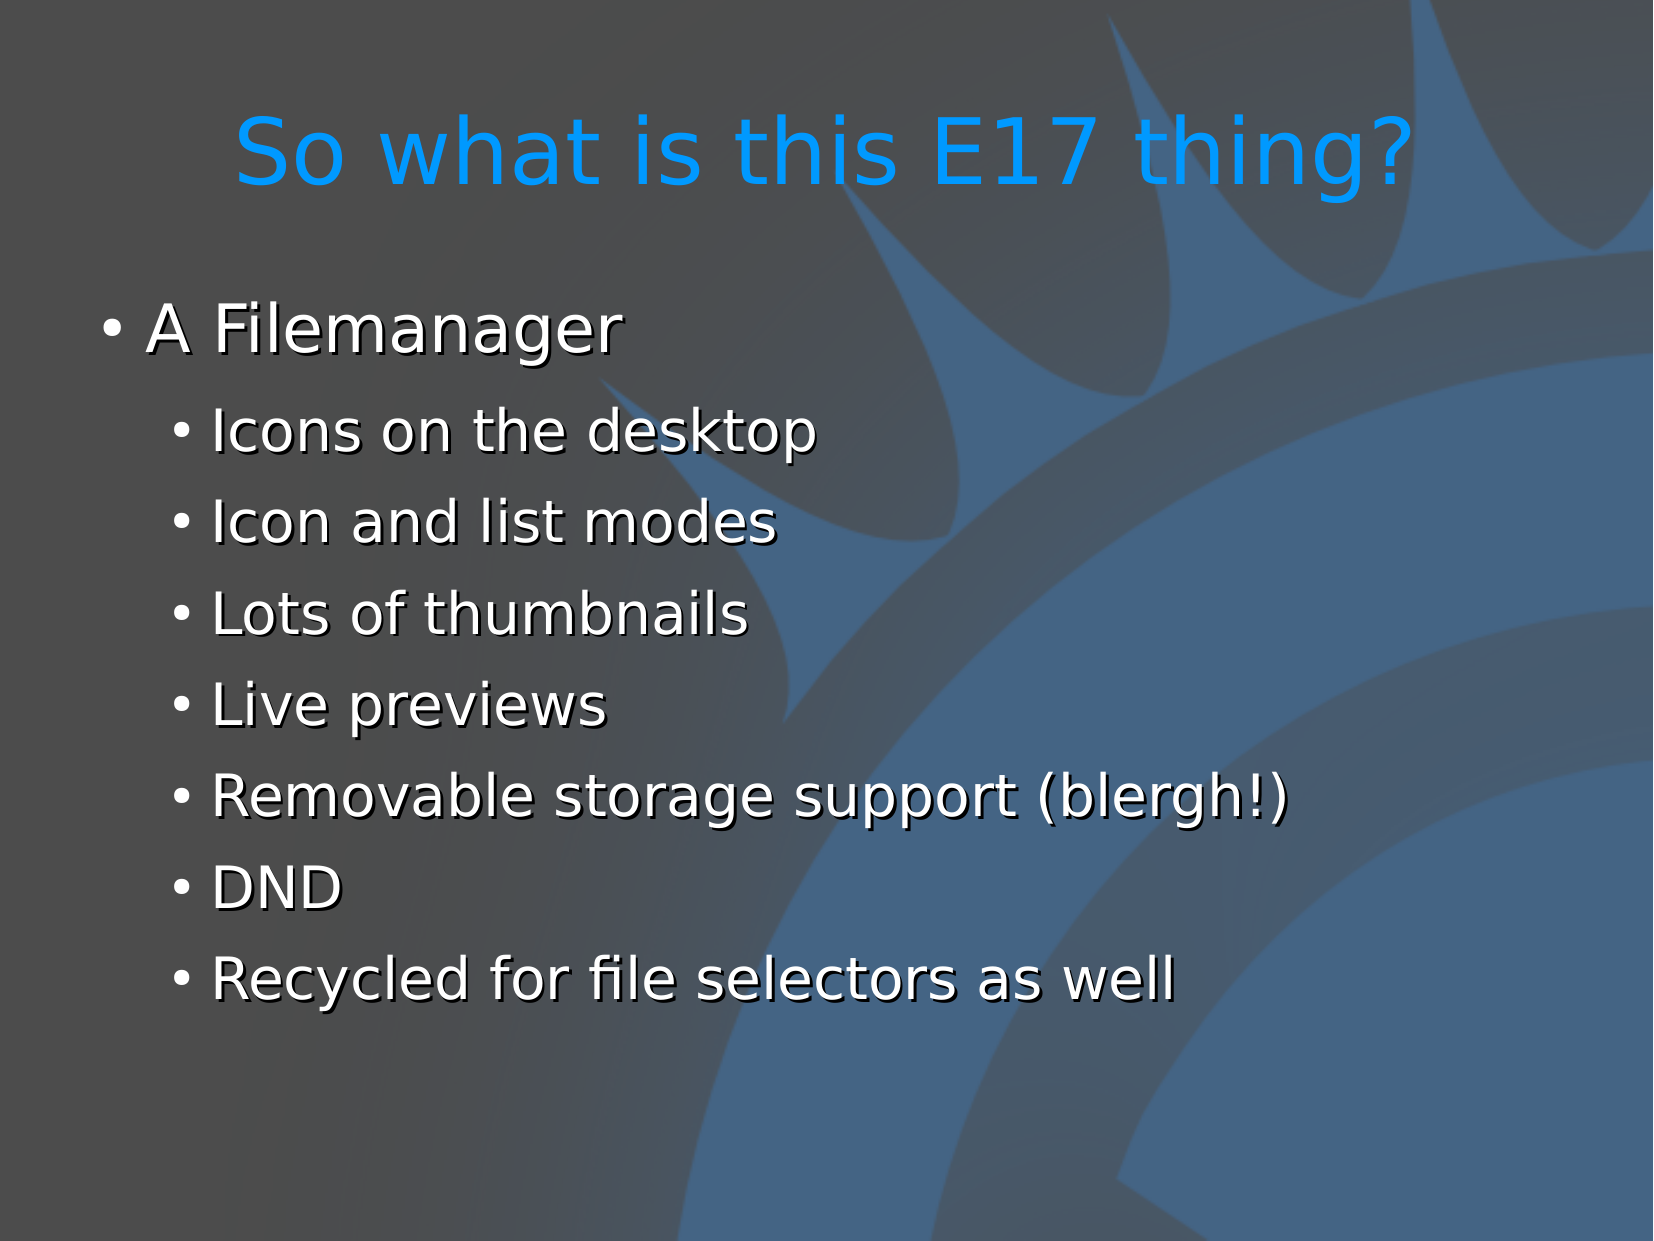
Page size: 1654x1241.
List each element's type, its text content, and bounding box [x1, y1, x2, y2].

picture [0, 0, 1654, 1241]
title So what is this E17 thing? [82, 49, 1571, 257]
list A Filemanager Icons on the desktop Icon and list modes Lots of thumbnails Live previews Removable storage support (blergh!) DND Recycled for file selectors as well [82, 290, 1561, 1156]
